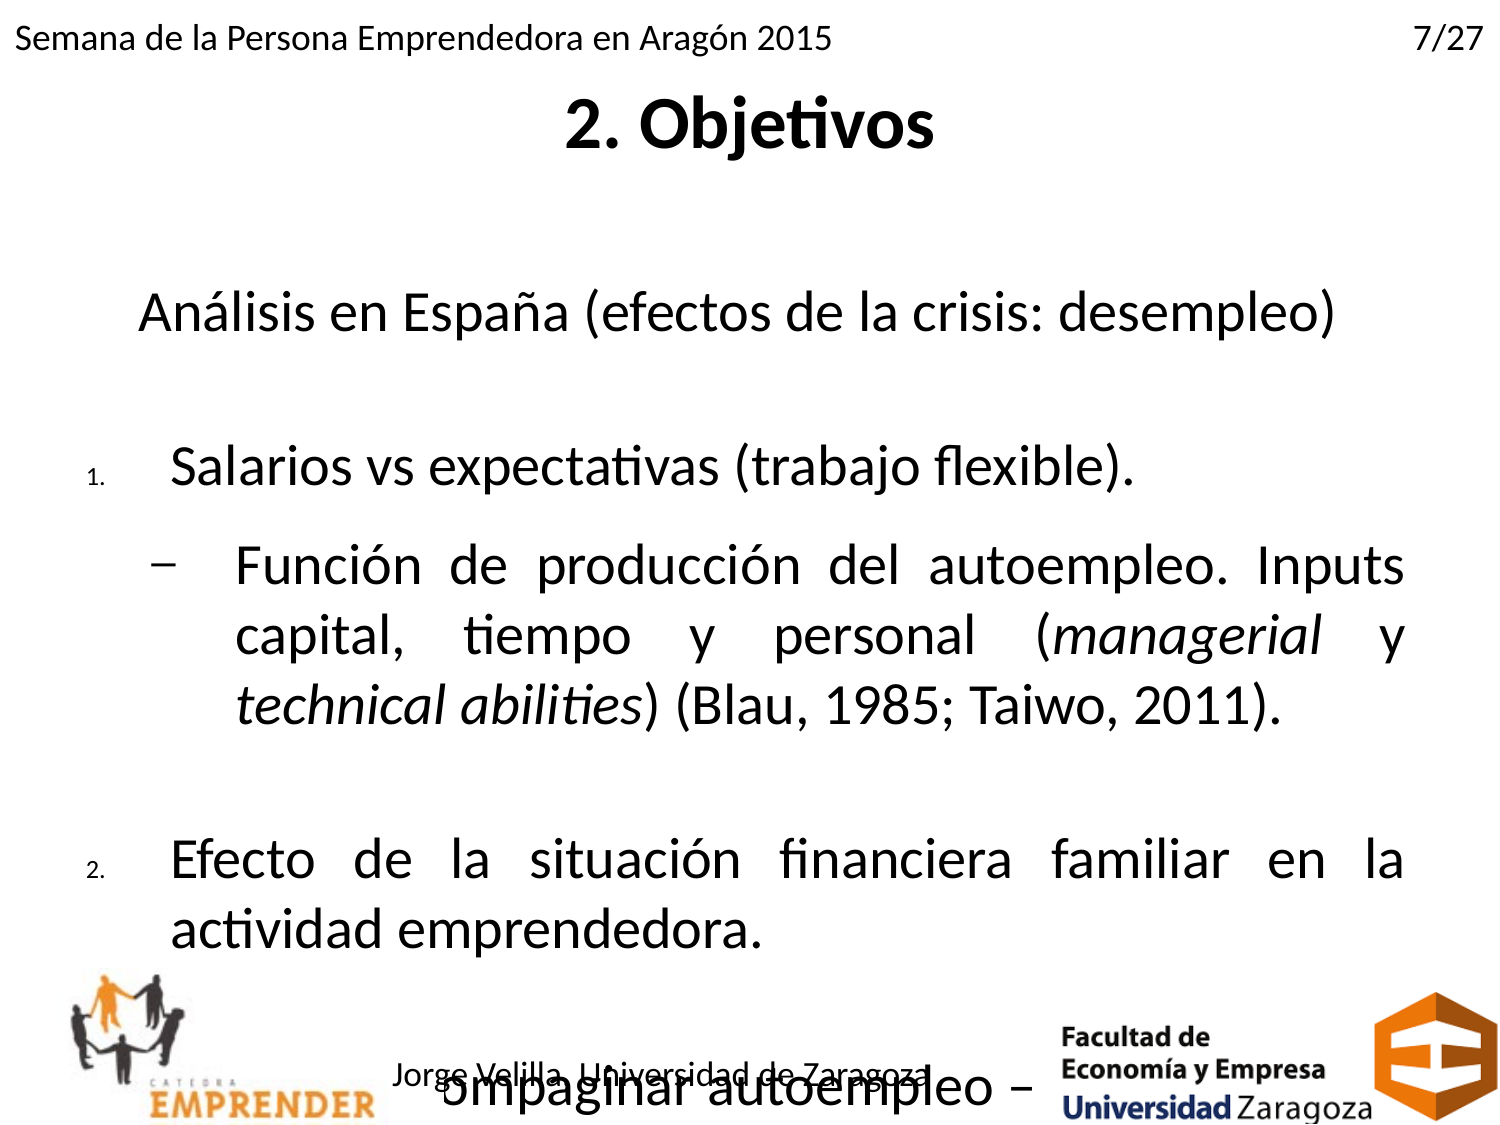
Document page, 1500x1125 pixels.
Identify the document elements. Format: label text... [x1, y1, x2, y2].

picture [1050, 992, 1500, 1124]
text_box Semana de la Persona Emprendedora en Aragón 2015 [0, 5, 857, 66]
text_box Jorge Velilla, Universidad de Zaragoza [377, 1043, 946, 1101]
title 2. Objetivos [75, 65, 1425, 254]
slide_number <número>/27 [1398, 5, 1500, 63]
picture [0, 968, 444, 1125]
list Análisis en España (efectos de la crisis: desempleo) Salarios vs expectativas (trabajo flexible). Función de producción del autoempleo. Inputs capital, tiempo y personal (managerial y technical abilities) (Blau, 1985; Taiwo, 2011). Efecto de la situación financiera familiar en la actividad emprendedora. ¿Efecto de compaginar autoempleo – cuenta ajena? [71, 265, 1421, 969]
